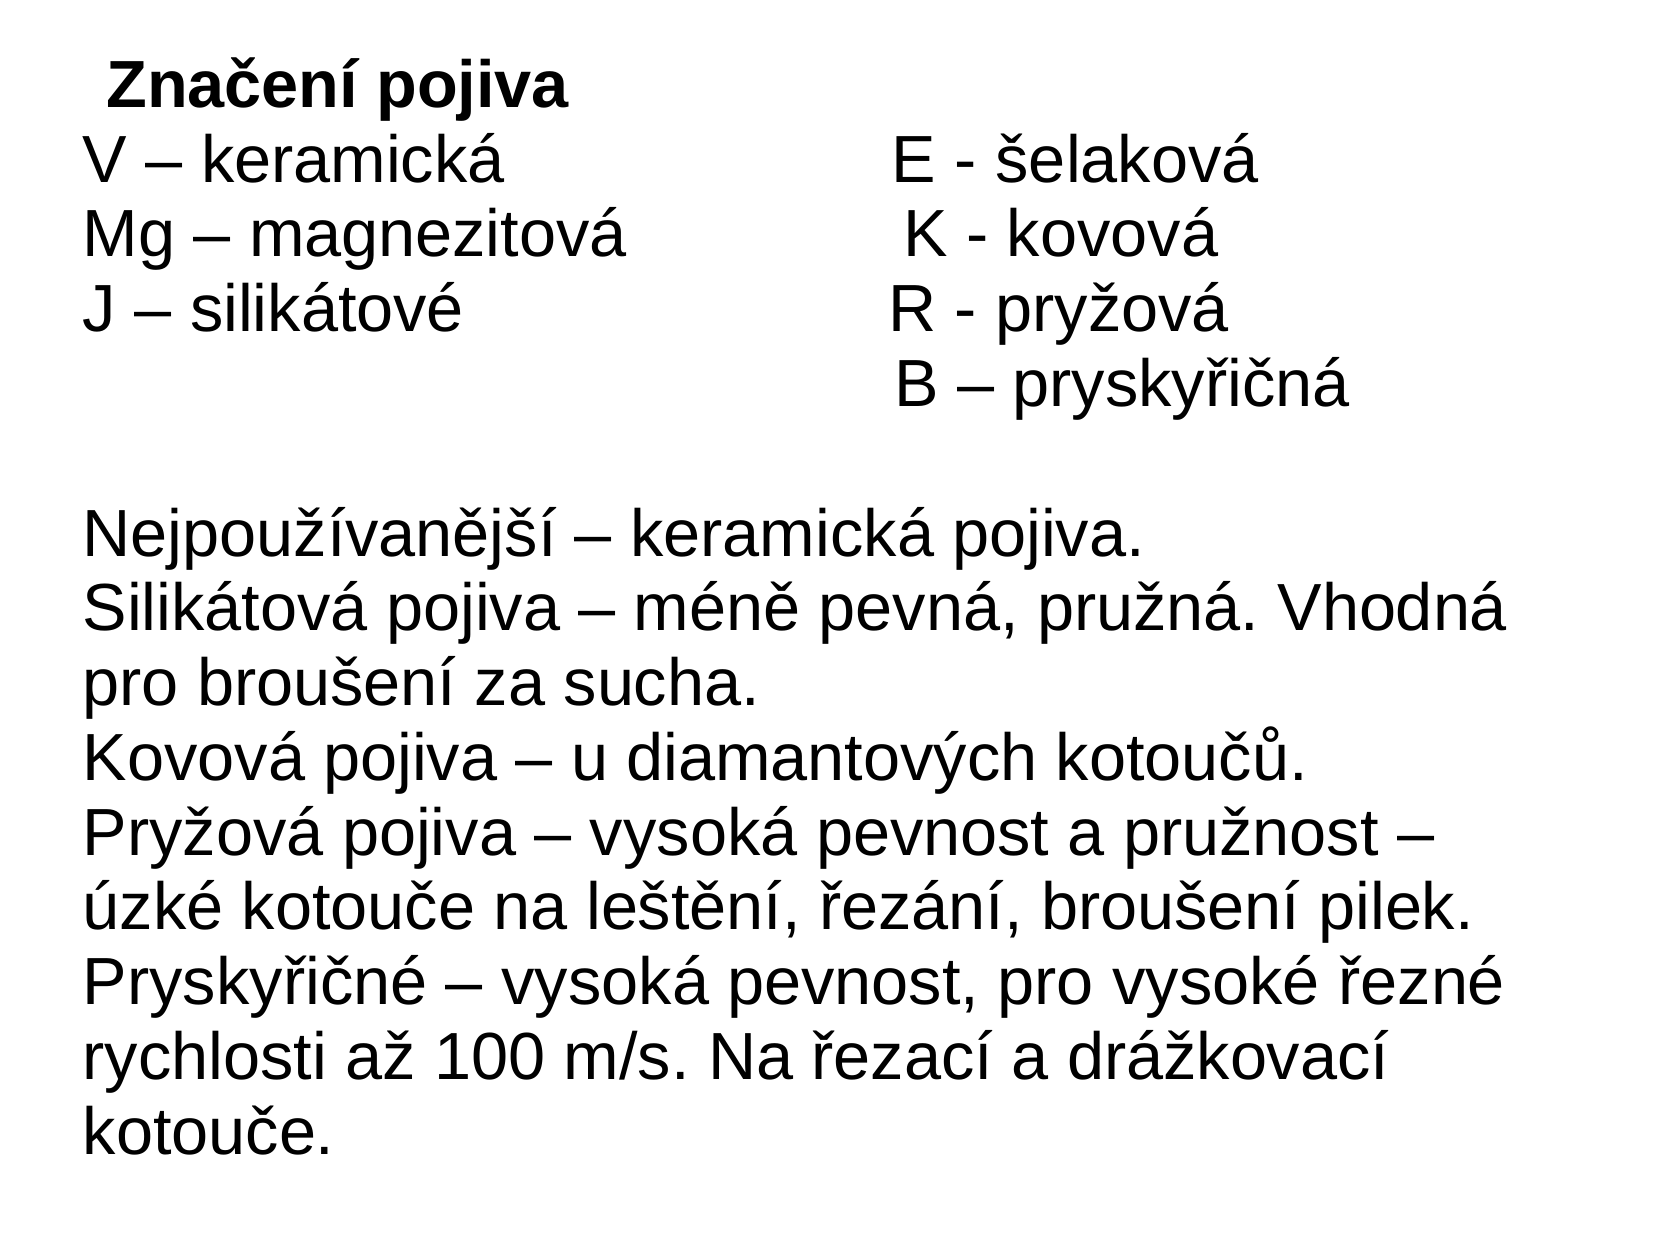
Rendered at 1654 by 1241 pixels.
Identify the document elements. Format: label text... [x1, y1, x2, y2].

subtitle Značení pojiva V – keramická E - šelaková Mg – magnezitová K - kovová J – silikátové R - pryžová B – pryskyřičná Nejpoužívanější – keramická pojiva. Silikátová pojiva – méně pevná, pružná. Vhodná pro broušení za sucha. Kovová pojiva – u diamantových kotoučů. Pryžová pojiva – vysoká pevnost a pružnost – úzké kotouče na leštění, řezání, broušení pilek. Pryskyřičné – vysoká pevnost, pro vysoké řezné rychlosti až 100 m/s. Na řezací a drážkovací kotouče. [82, 46, 1571, 1241]
